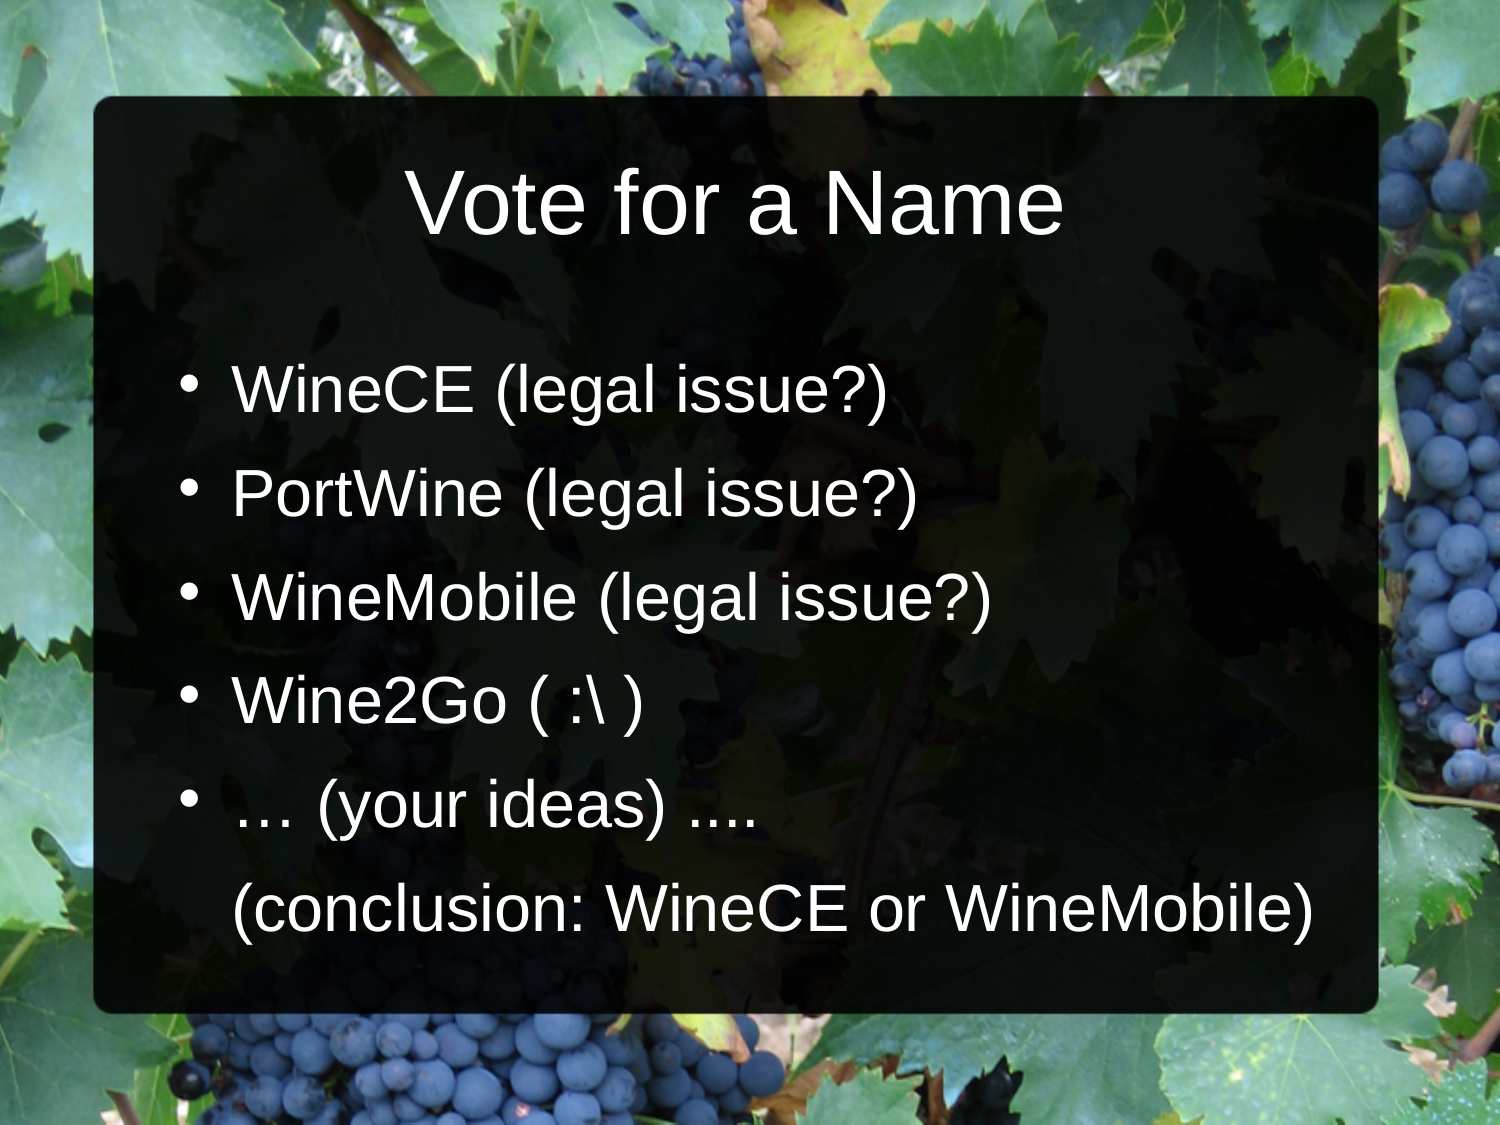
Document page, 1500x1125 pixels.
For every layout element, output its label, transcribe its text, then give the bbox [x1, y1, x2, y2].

title Vote for a Name [106, 113, 1366, 288]
picture [0, 0, 1500, 1125]
list WineCE (legal issue?) PortWine (legal issue?) WineMobile (legal issue?) Wine2Go ( :\ ) … (your ideas) .... (conclusion: WineCE or WineMobile) [160, 348, 1340, 1125]
